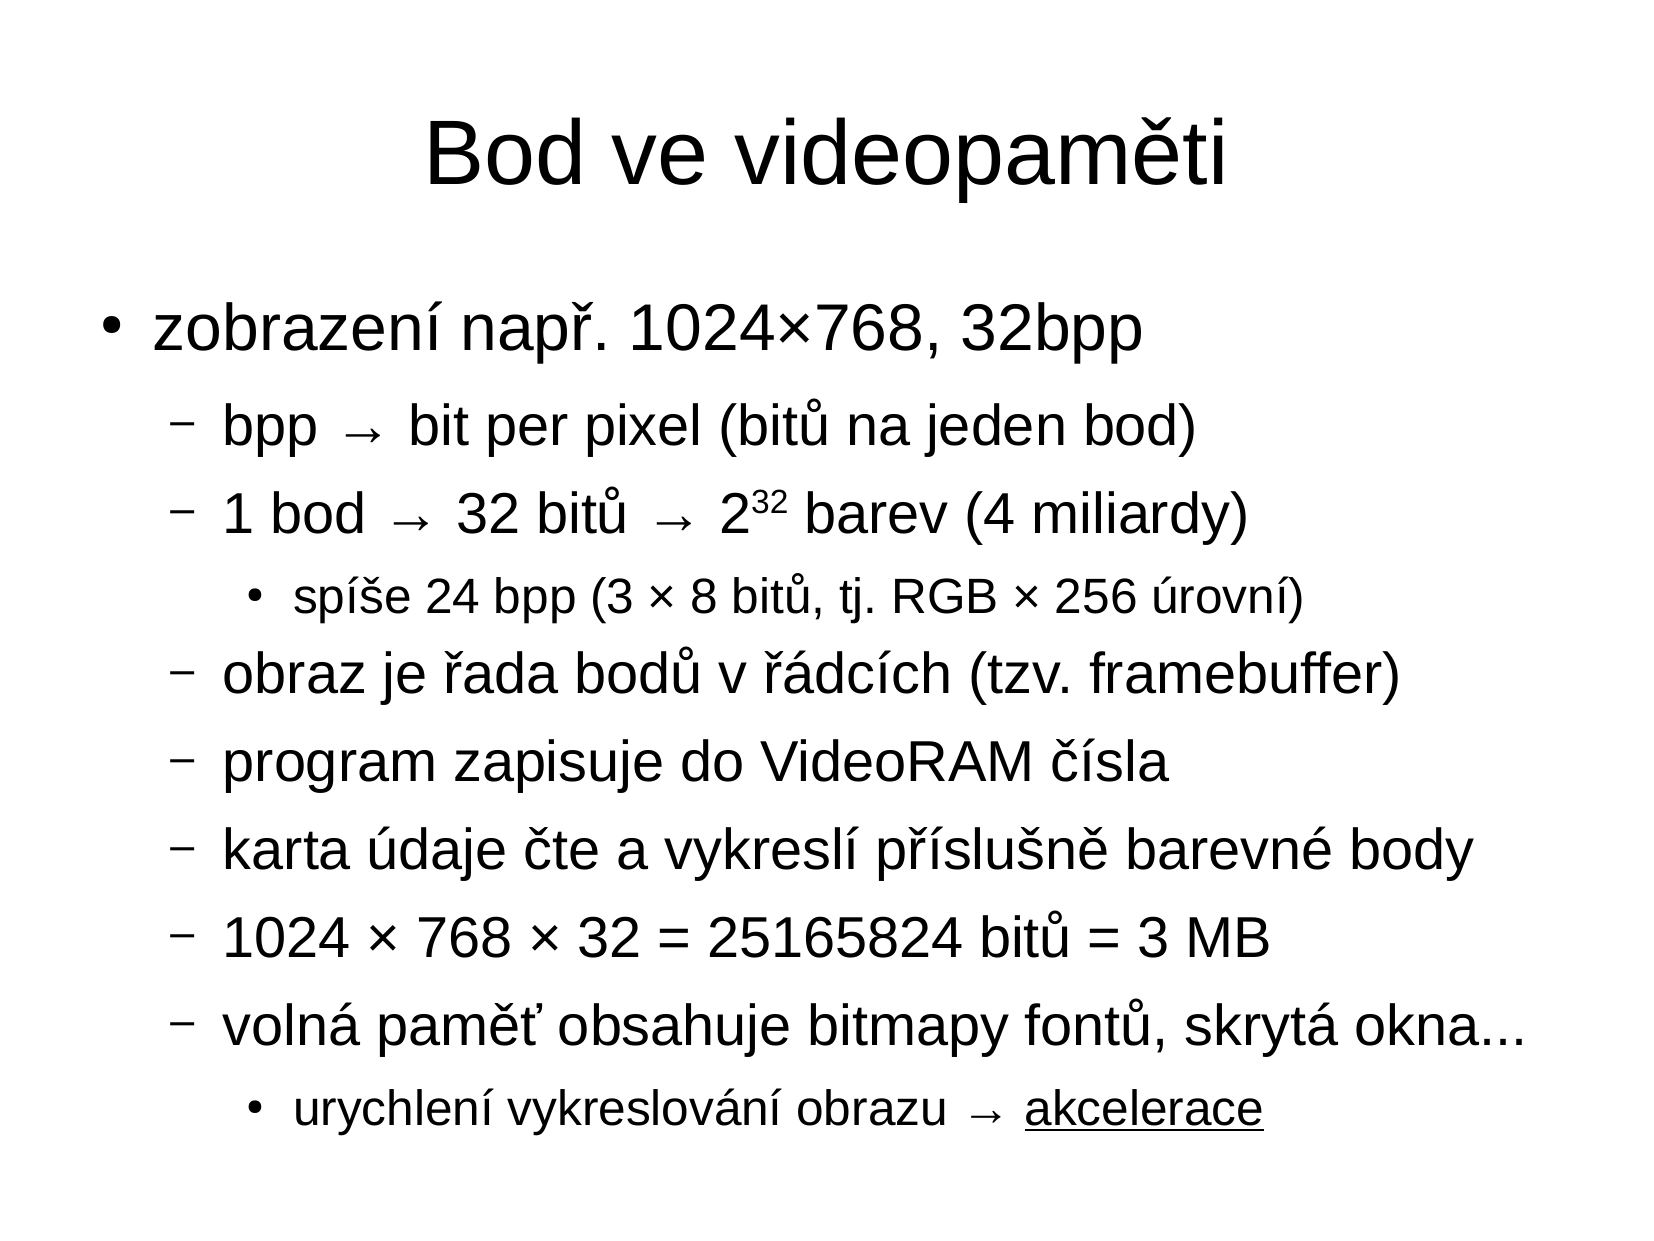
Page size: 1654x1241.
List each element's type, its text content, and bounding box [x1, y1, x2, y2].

list zobrazení např. 1024×768, 32bpp bpp → bit per pixel (bitů na jeden bod) 1 bod → 32 bitů → 232 barev (4 miliardy) spíše 24 bpp (3 × 8 bitů, tj. RGB × 256 úrovní) obraz je řada bodů v řádcích (tzv. framebuffer) program zapisuje do VideoRAM čísla karta údaje čte a vykreslí příslušně barevné body 1024 × 768 × 32 = 25165824 bitů = 3 MB volná paměť obsahuje bitmapy fontů, skrytá okna... urychlení vykreslování obrazu → akcelerace [82, 290, 1538, 1193]
title Bod ve videopaměti [82, 49, 1571, 257]
